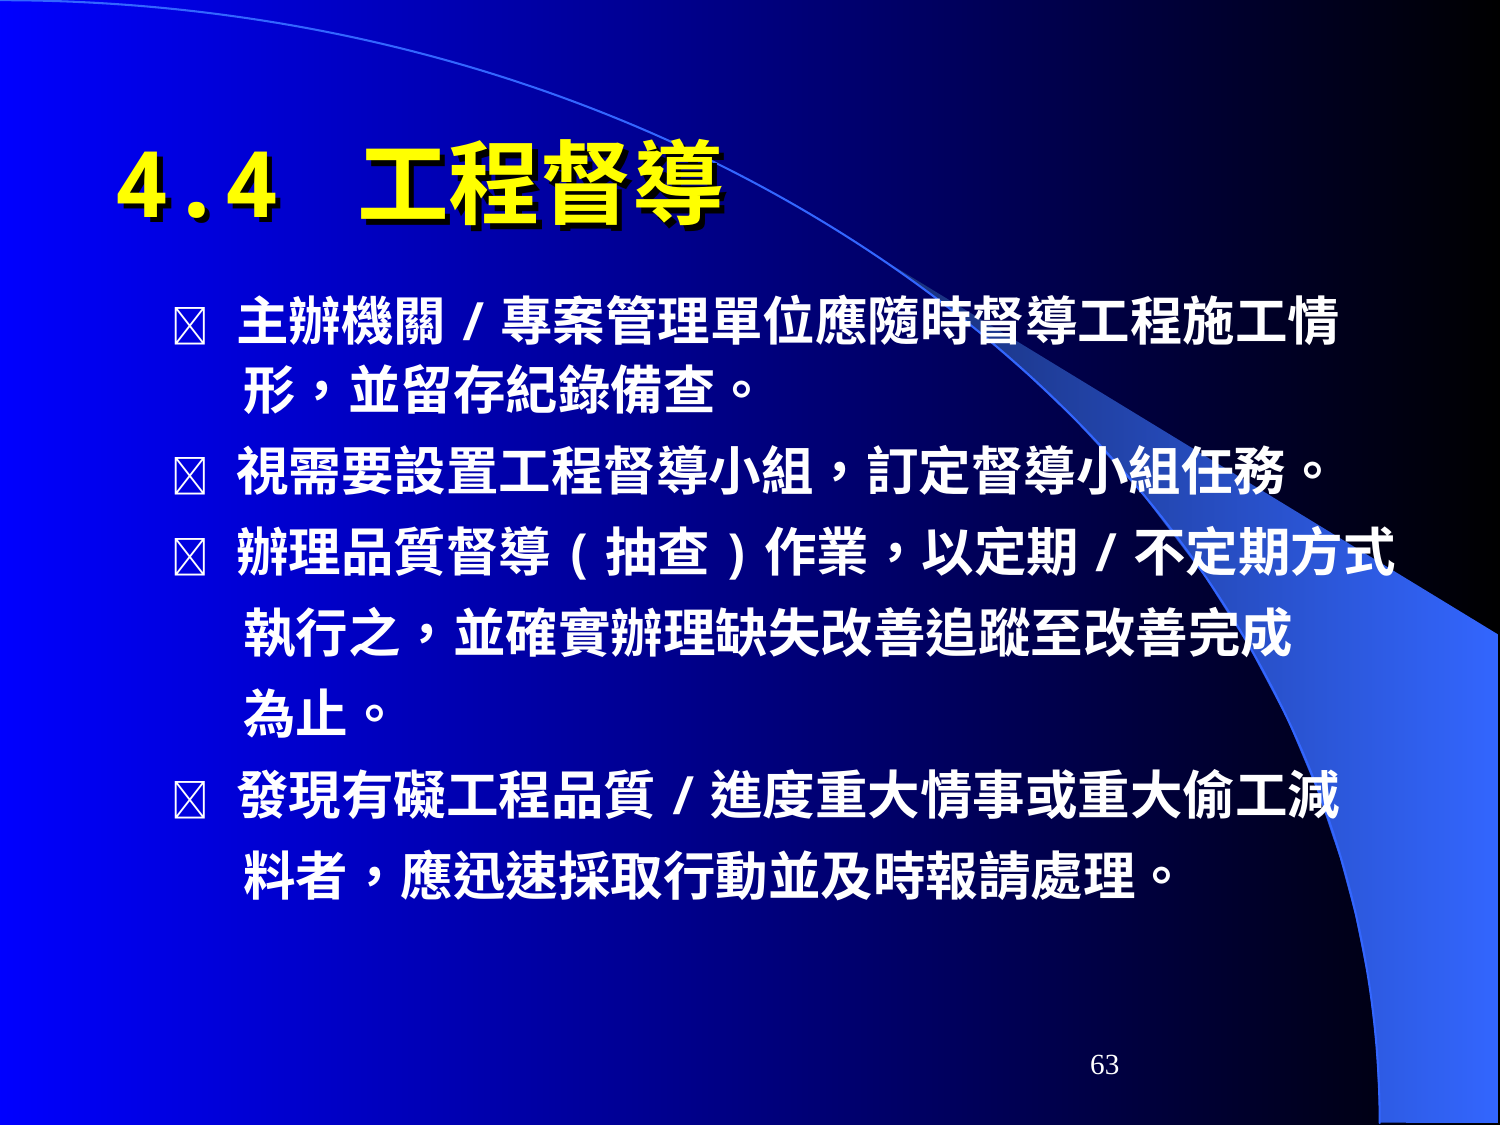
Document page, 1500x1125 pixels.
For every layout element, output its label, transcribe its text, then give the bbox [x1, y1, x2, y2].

list  主辦機關/專案管理單位應隨時督導工程施工情 形，並留存紀錄備查。  視需要設置工程督導小組，訂定督導小組任務。  辦理品質督導(抽查)作業，以定期/不定期方式 執行之，並確實辦理缺失改善追蹤至改善完成 為止。  發現有礙工程品質/進度重大情事或重大偷工減 料者，應迅速採取行動並及時報請處理。 [87, 287, 1426, 963]
title 4.4 工程督導 [99, 87, 1375, 276]
text_box [1074, 1025, 1388, 1101]
